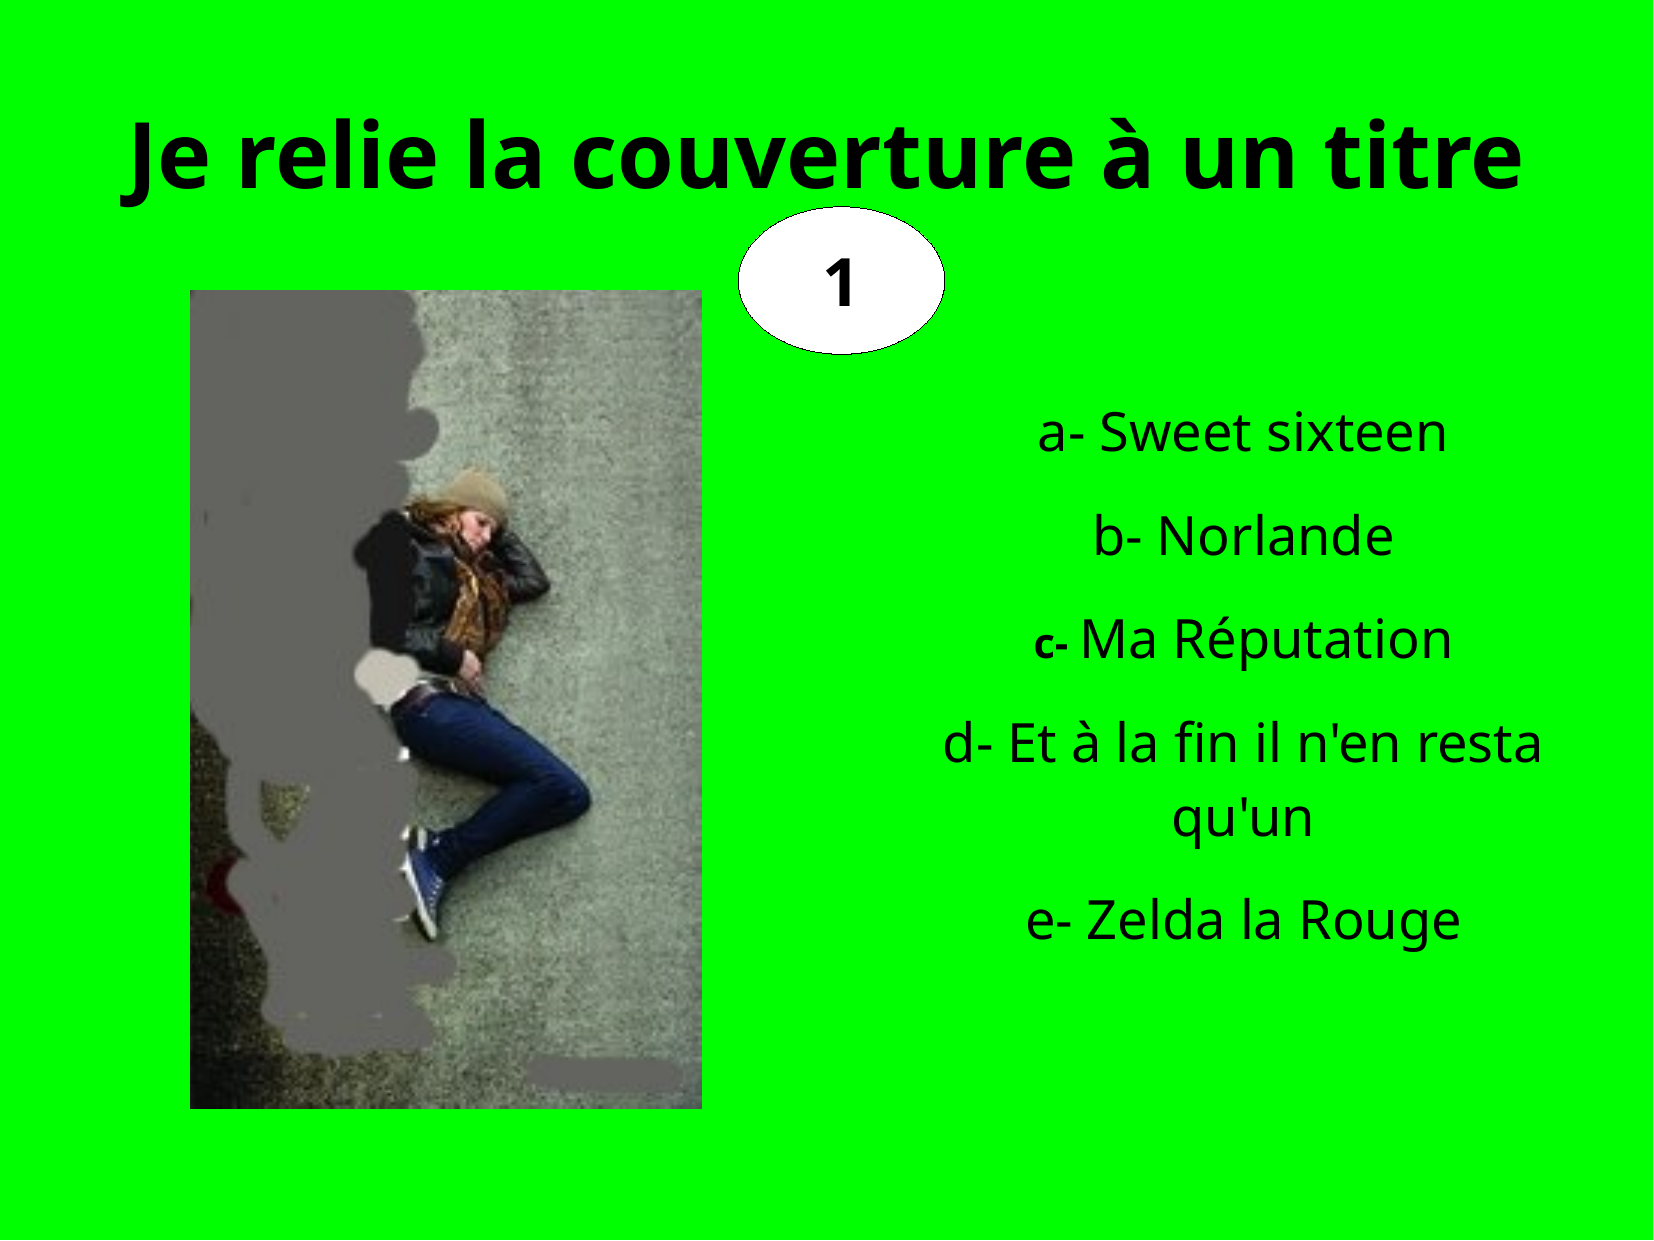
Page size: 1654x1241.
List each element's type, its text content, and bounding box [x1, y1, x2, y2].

title Je relie la couverture à un titre [82, 49, 1571, 257]
picture [190, 290, 702, 1109]
text_box 1 [738, 206, 945, 355]
list a- Sweet sixteen b- Norlande c- Ma Réputation d- Et à la fin il n'en resta qu'un e- Zelda la Rouge [845, 290, 1572, 1094]
